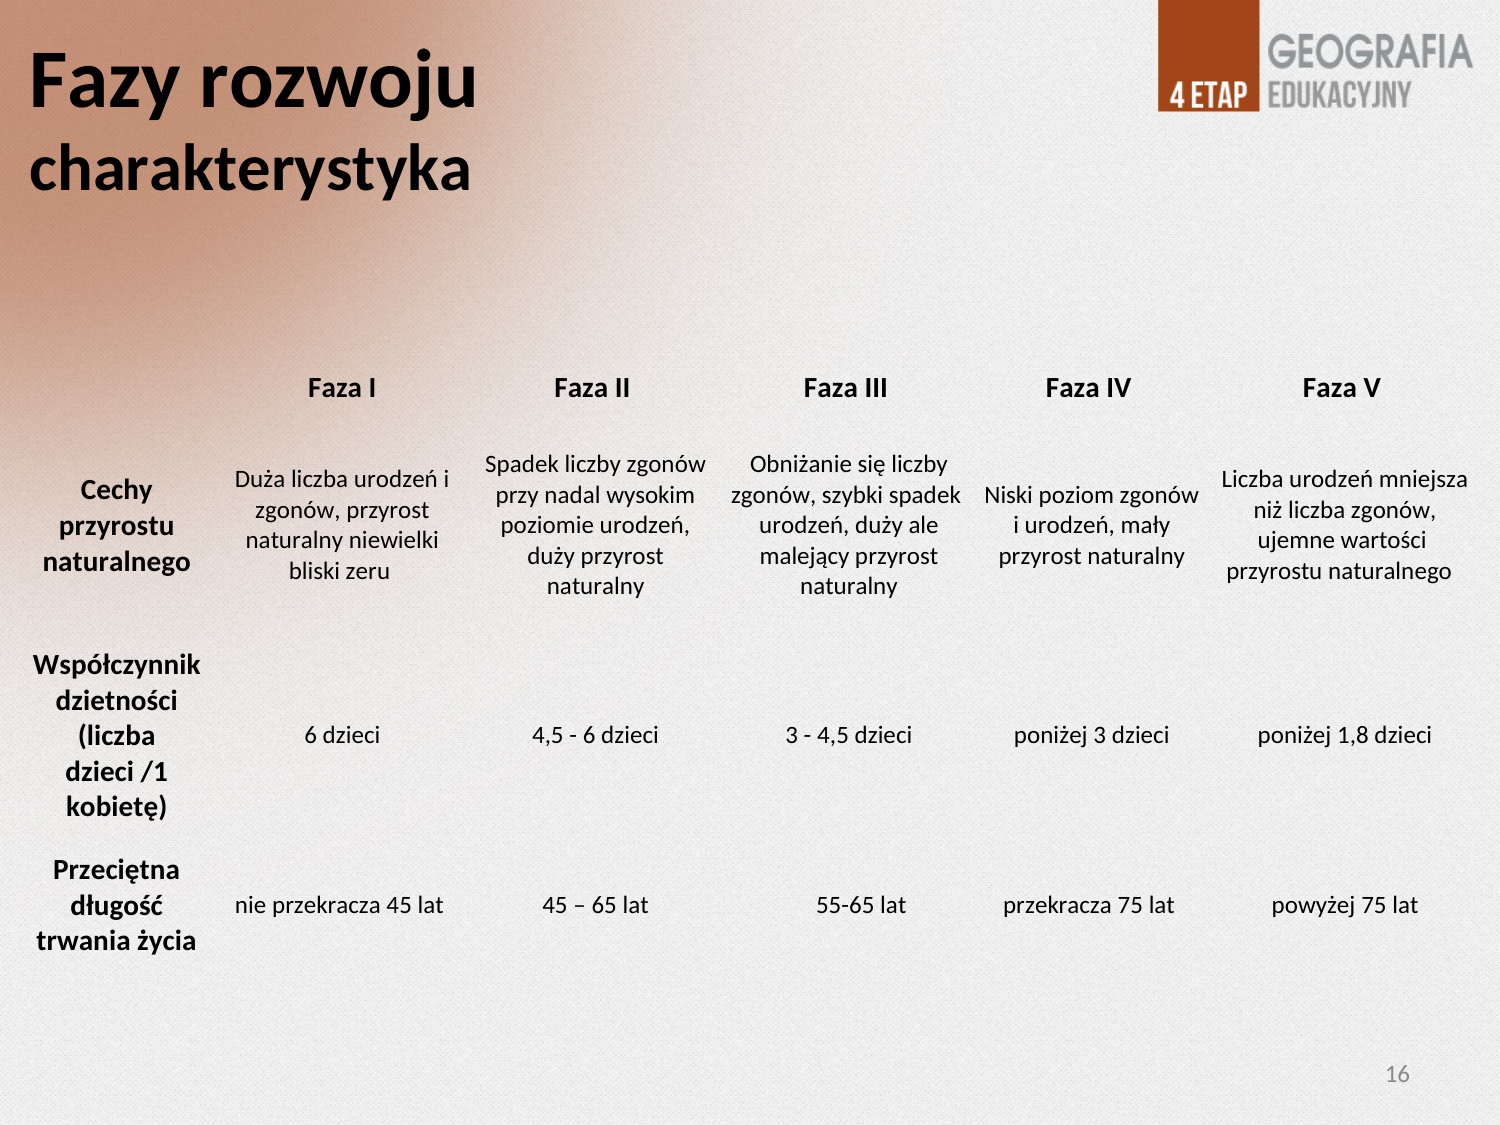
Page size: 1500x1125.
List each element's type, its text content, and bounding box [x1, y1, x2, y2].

table_cell 4,5 - 6 dzieci [469, 636, 722, 830]
table_cell 55-65 lat [722, 830, 976, 976]
table_cell 3 - 4,5 dzieci [722, 636, 976, 830]
table_header Faza I [216, 362, 469, 410]
table_cell powyżej 75 lat [1208, 830, 1482, 976]
table_cell przekracza 75 lat [976, 830, 1208, 976]
picture [0, 0, 1500, 1125]
table_cell Przeciętna długość trwania życia [18, 830, 216, 976]
table_cell 45 – 65 lat [469, 830, 722, 976]
text_box Fazy rozwoju charakterystyka [14, 16, 1365, 212]
table_cell Współczynnik dzietności (liczba dzieci /1 kobietę) [18, 636, 216, 830]
table_cell poniżej 3 dzieci [976, 636, 1208, 830]
table_cell Cechy przyrostu naturalnego [18, 410, 216, 636]
table_header Faza V [1208, 362, 1482, 410]
text_box <numer> [1074, 1042, 1426, 1103]
table_header [18, 362, 216, 410]
table_cell nie przekracza 45 lat [216, 830, 469, 976]
table_cell Spadek liczby zgonów przy nadal wysokim poziomie urodzeń, duży przyrost naturalny [469, 410, 722, 636]
table_cell Niski poziom zgonów i urodzeń, mały przyrost naturalny [976, 410, 1208, 636]
table_header Faza IV [976, 362, 1208, 410]
table_cell Duża liczba urodzeń i zgonów, przyrost naturalny niewielki bliski zeru [216, 410, 469, 636]
table_header Faza III [722, 362, 976, 410]
table_cell Obniżanie się liczby zgonów, szybki spadek urodzeń, duży ale malejący przyrost naturalny [722, 410, 976, 636]
table_cell 6 dzieci [216, 636, 469, 830]
table_header Faza II [469, 362, 722, 410]
table_cell poniżej 1,8 dzieci [1208, 636, 1482, 830]
table_cell Liczba urodzeń mniejsza niż liczba zgonów, ujemne wartości przyrostu naturalnego [1208, 410, 1482, 636]
